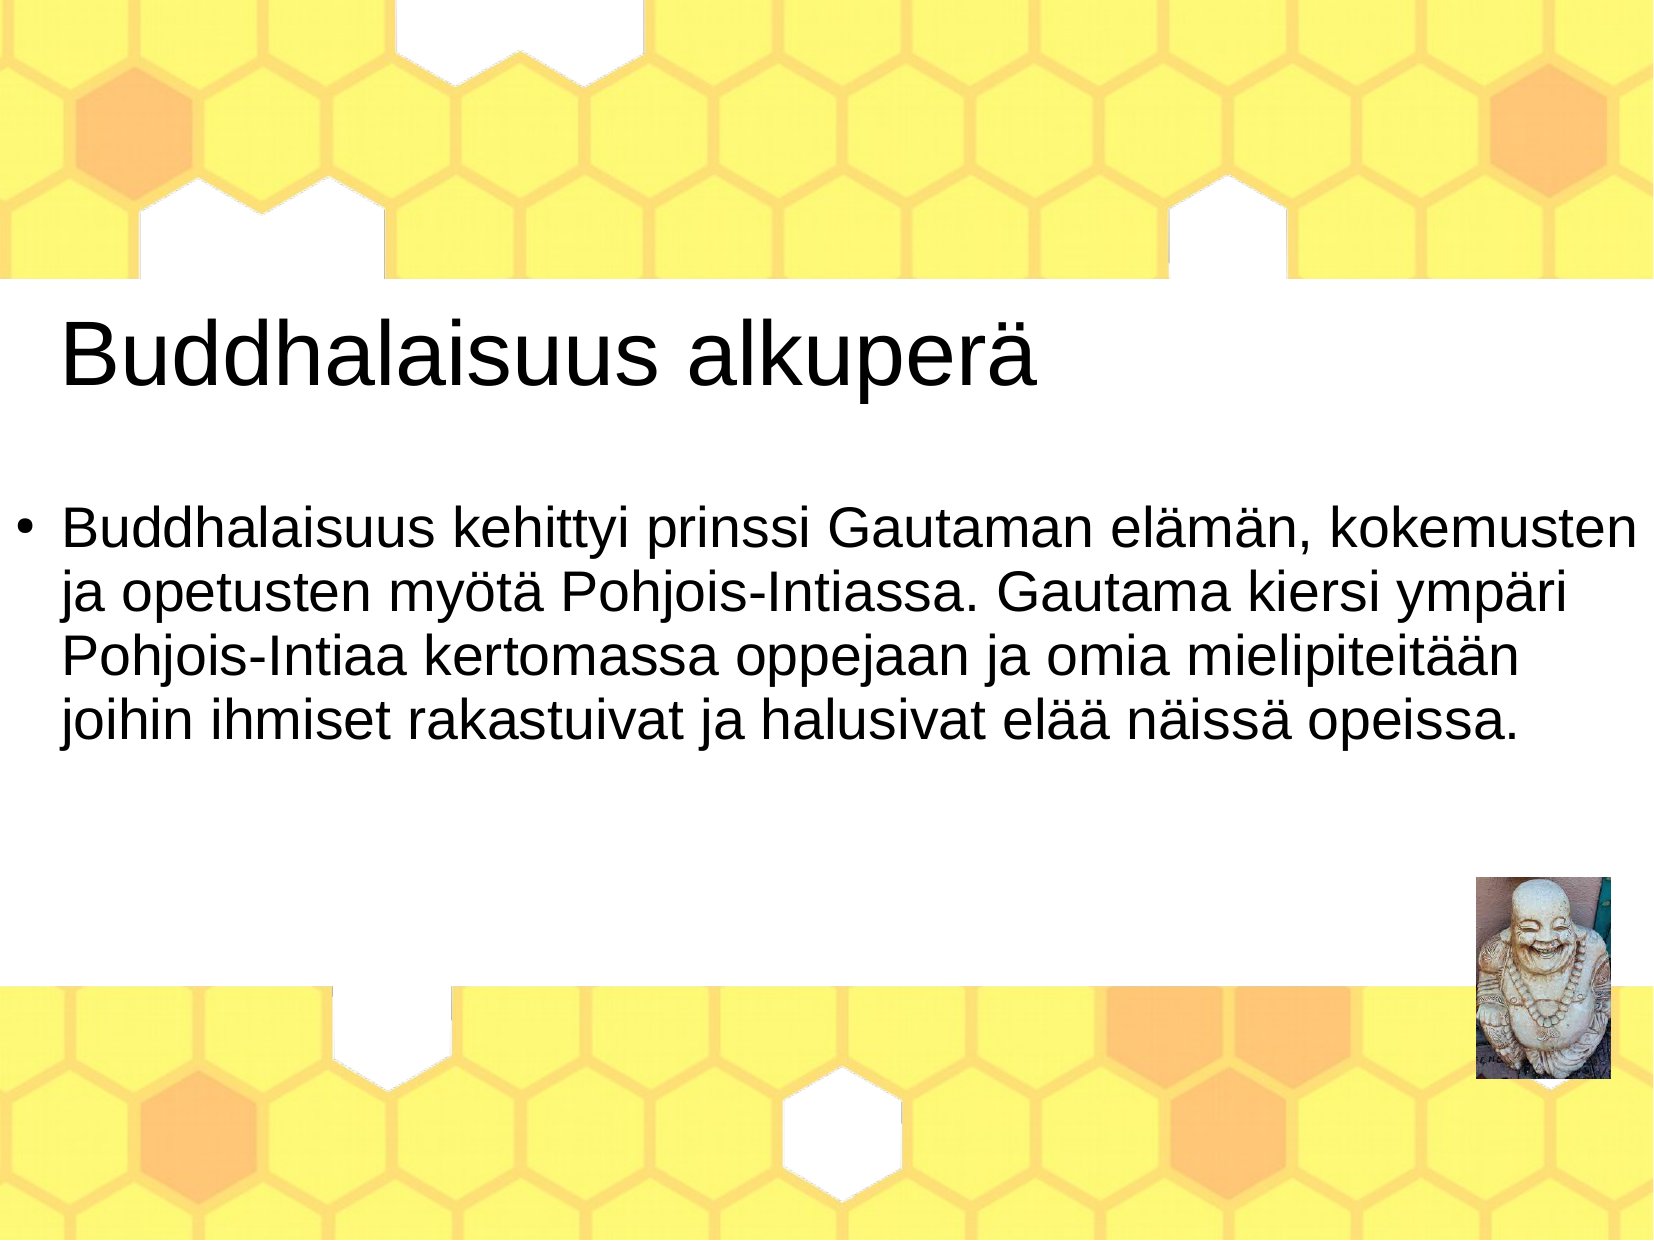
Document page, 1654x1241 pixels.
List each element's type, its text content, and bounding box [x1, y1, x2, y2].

title Buddhalaisuus alkuperä [0, 283, 1264, 496]
list Buddhalaisuus kehittyi prinssi Gautaman elämän, kokemusten ja opetusten myötä Pohjois-Intiassa. Gautama kiersi ympäri Pohjois-Intiaa kertomassa oppejaan ja omia mielipiteitään joihin ihmiset rakastuivat ja halusivat elää näissä opeissa. [0, 496, 1654, 756]
picture [0, 0, 1654, 279]
picture [0, 877, 1654, 1240]
